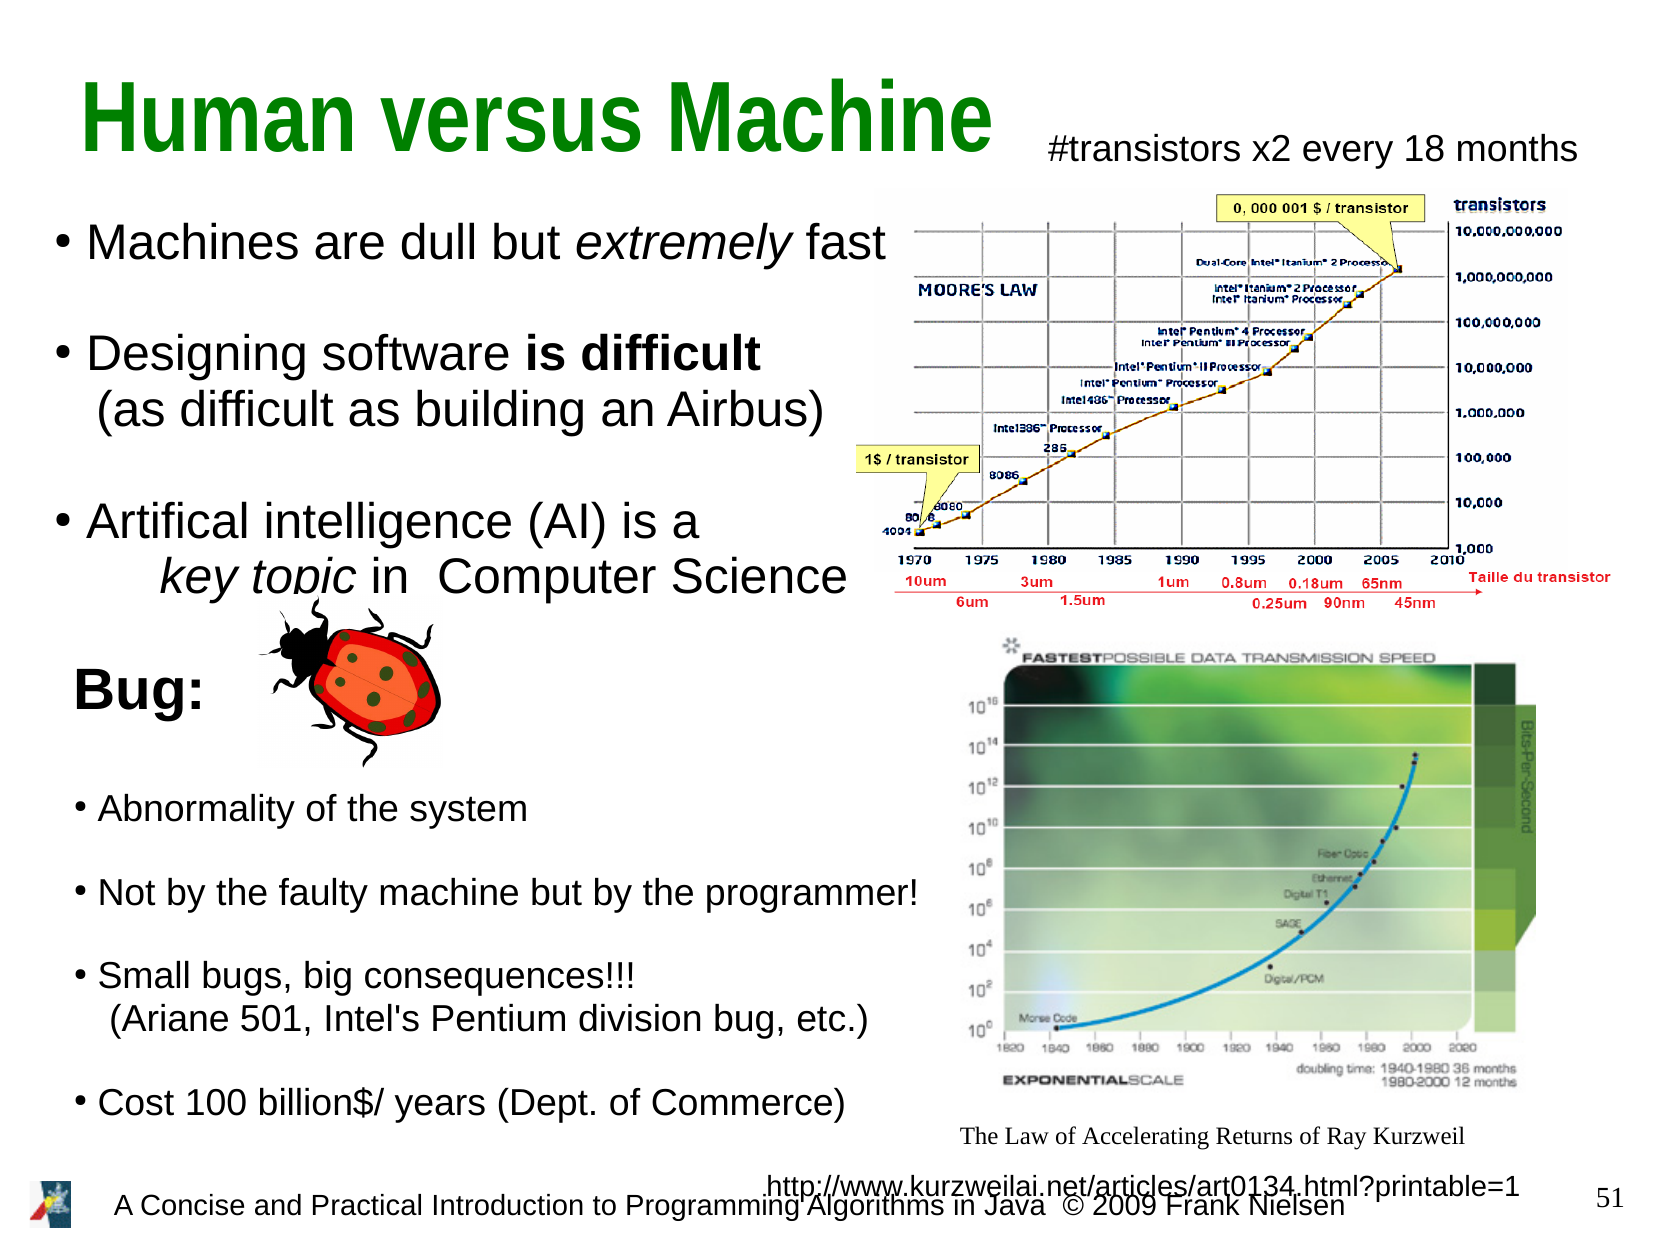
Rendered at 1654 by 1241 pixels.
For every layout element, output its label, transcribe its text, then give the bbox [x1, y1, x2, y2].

text_box #transistors x2 every 18 months [1033, 120, 1594, 177]
picture [856, 177, 1625, 621]
picture [29, 1181, 71, 1228]
text_box Machines are dull but extremely fast Designing software is difficult (as difficult as building an Airbus) Artifical intelligence (AI) is a key topic in Computer Science [39, 206, 935, 614]
text_box Human versus Machine [65, 50, 1010, 180]
text_box Bug: Abnormality of the system Not by the faulty machine but by the programmer! Small bugs, big consequences!!! (Ariane 501, Intel's Pentium division bug, etc.) Cost 100 billion$/ years (Dept. of Commerce) [59, 649, 956, 1134]
text_box The Law of Accelerating Returns of Ray Kurzweil [959, 1122, 1506, 1152]
picture [949, 630, 1536, 1093]
text_box http://www.kurzweilai.net/articles/art0134.html?printable=1 [751, 1163, 1536, 1211]
picture [257, 594, 443, 768]
